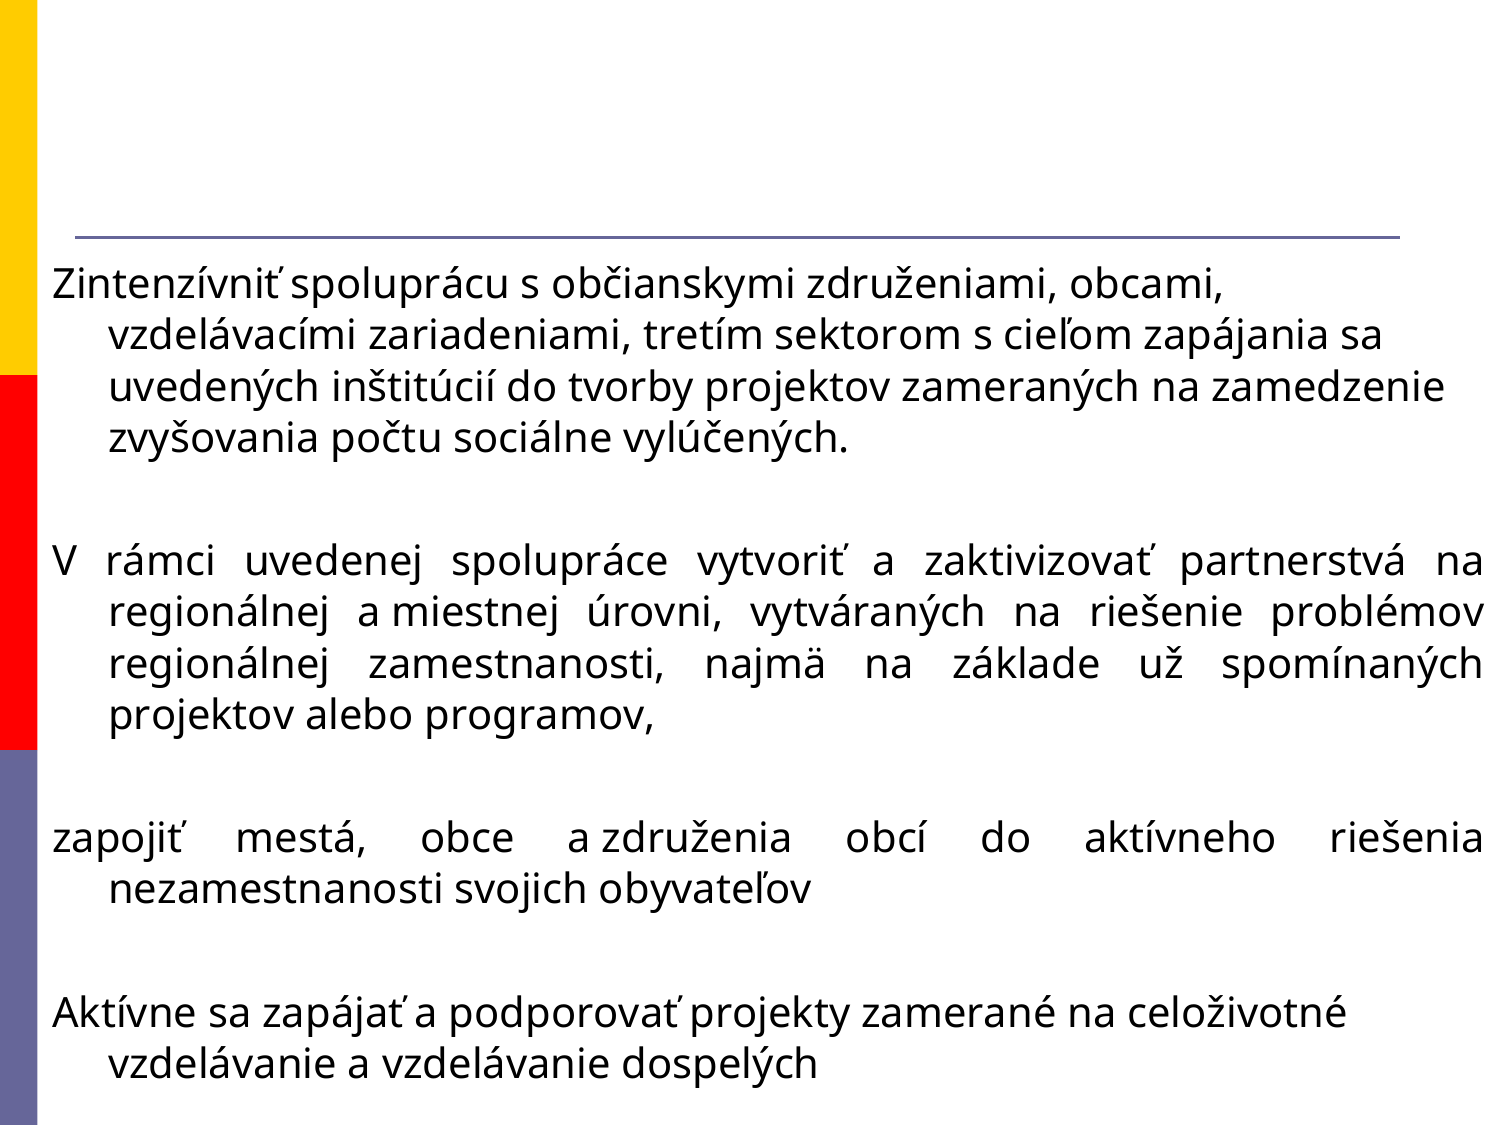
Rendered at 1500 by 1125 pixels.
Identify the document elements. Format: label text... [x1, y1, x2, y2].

list Zintenzívniť spoluprácu s občianskymi združeniami, obcami, vzdelávacími zariadeniami, tretím sektorom s cieľom zapájania sa uvedených inštitúcií do tvorby projektov zameraných na zamedzenie zvyšovania počtu sociálne vylúčených. V rámci uvedenej spolupráce vytvoriť a zaktivizovať partnerstvá na regionálnej a miestnej úrovni, vytváraných na riešenie problémov regionálnej zamestnanosti, najmä na základe už spomínaných projektov alebo programov, zapojiť mestá, obce a združenia obcí do aktívneho riešenia nezamestnanosti svojich obyvateľov Aktívne sa zapájať a podporovať projekty zamerané na celoživotné vzdelávanie a vzdelávanie dospelých [37, 249, 1500, 1018]
